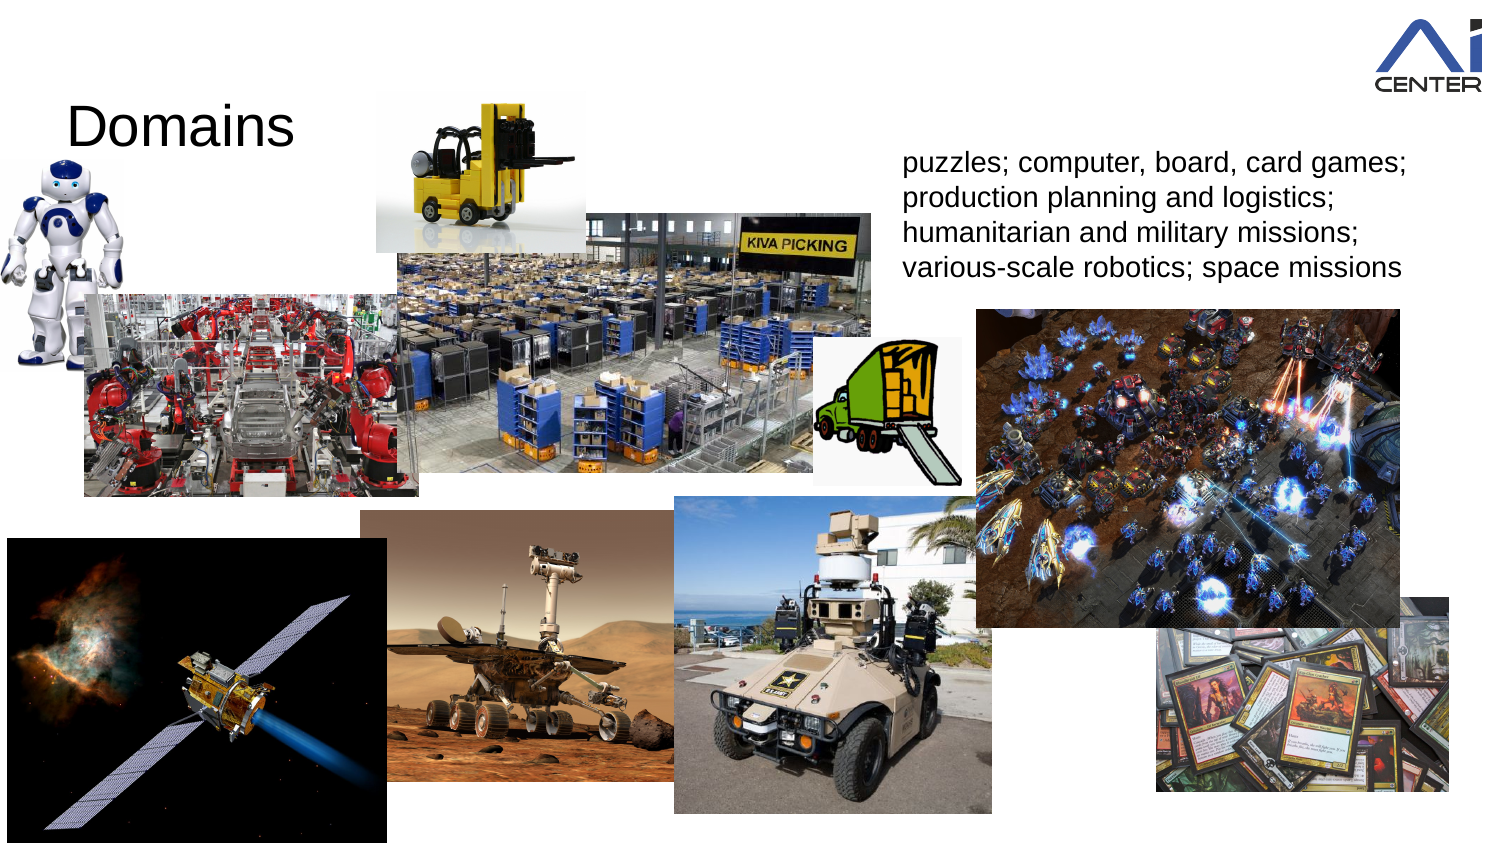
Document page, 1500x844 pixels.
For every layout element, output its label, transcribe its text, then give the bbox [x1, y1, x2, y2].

picture [7, 349, 1449, 843]
title Domains [51, 72, 1449, 167]
text_box puzzles; computer, board, card games; production planning and logistics; humanitarian and military missions; various-scale robotics; space missions [887, 77, 1449, 349]
picture [0, 91, 962, 497]
picture [1375, 19, 1482, 92]
